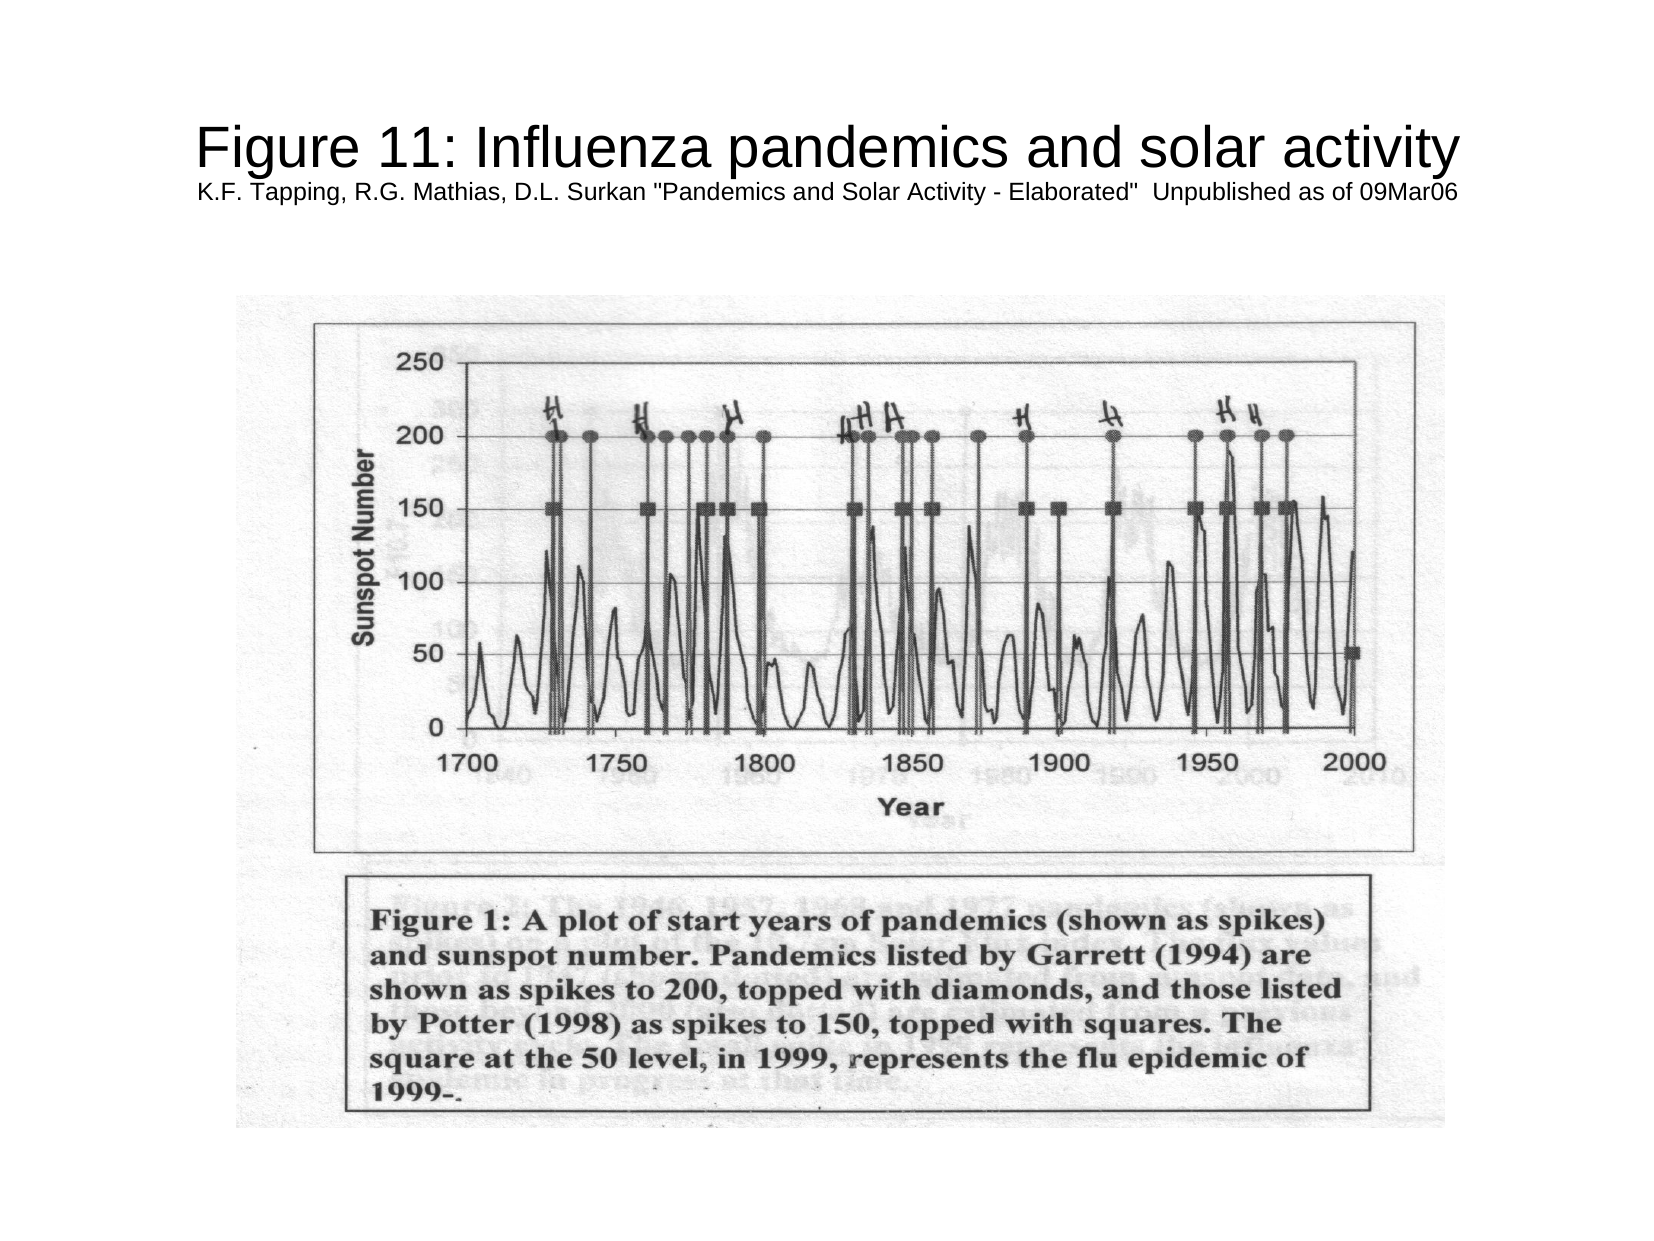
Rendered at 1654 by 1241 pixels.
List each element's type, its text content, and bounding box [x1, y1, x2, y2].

title Figure 11: Influenza pandemics and solar activity K.F. Tapping, R.G. Mathias, D.L. Surkan "Pandemics and Solar Activity - Elaborated" Unpublished as of 09Mar06 [123, 58, 1536, 266]
picture [236, 295, 1445, 1128]
